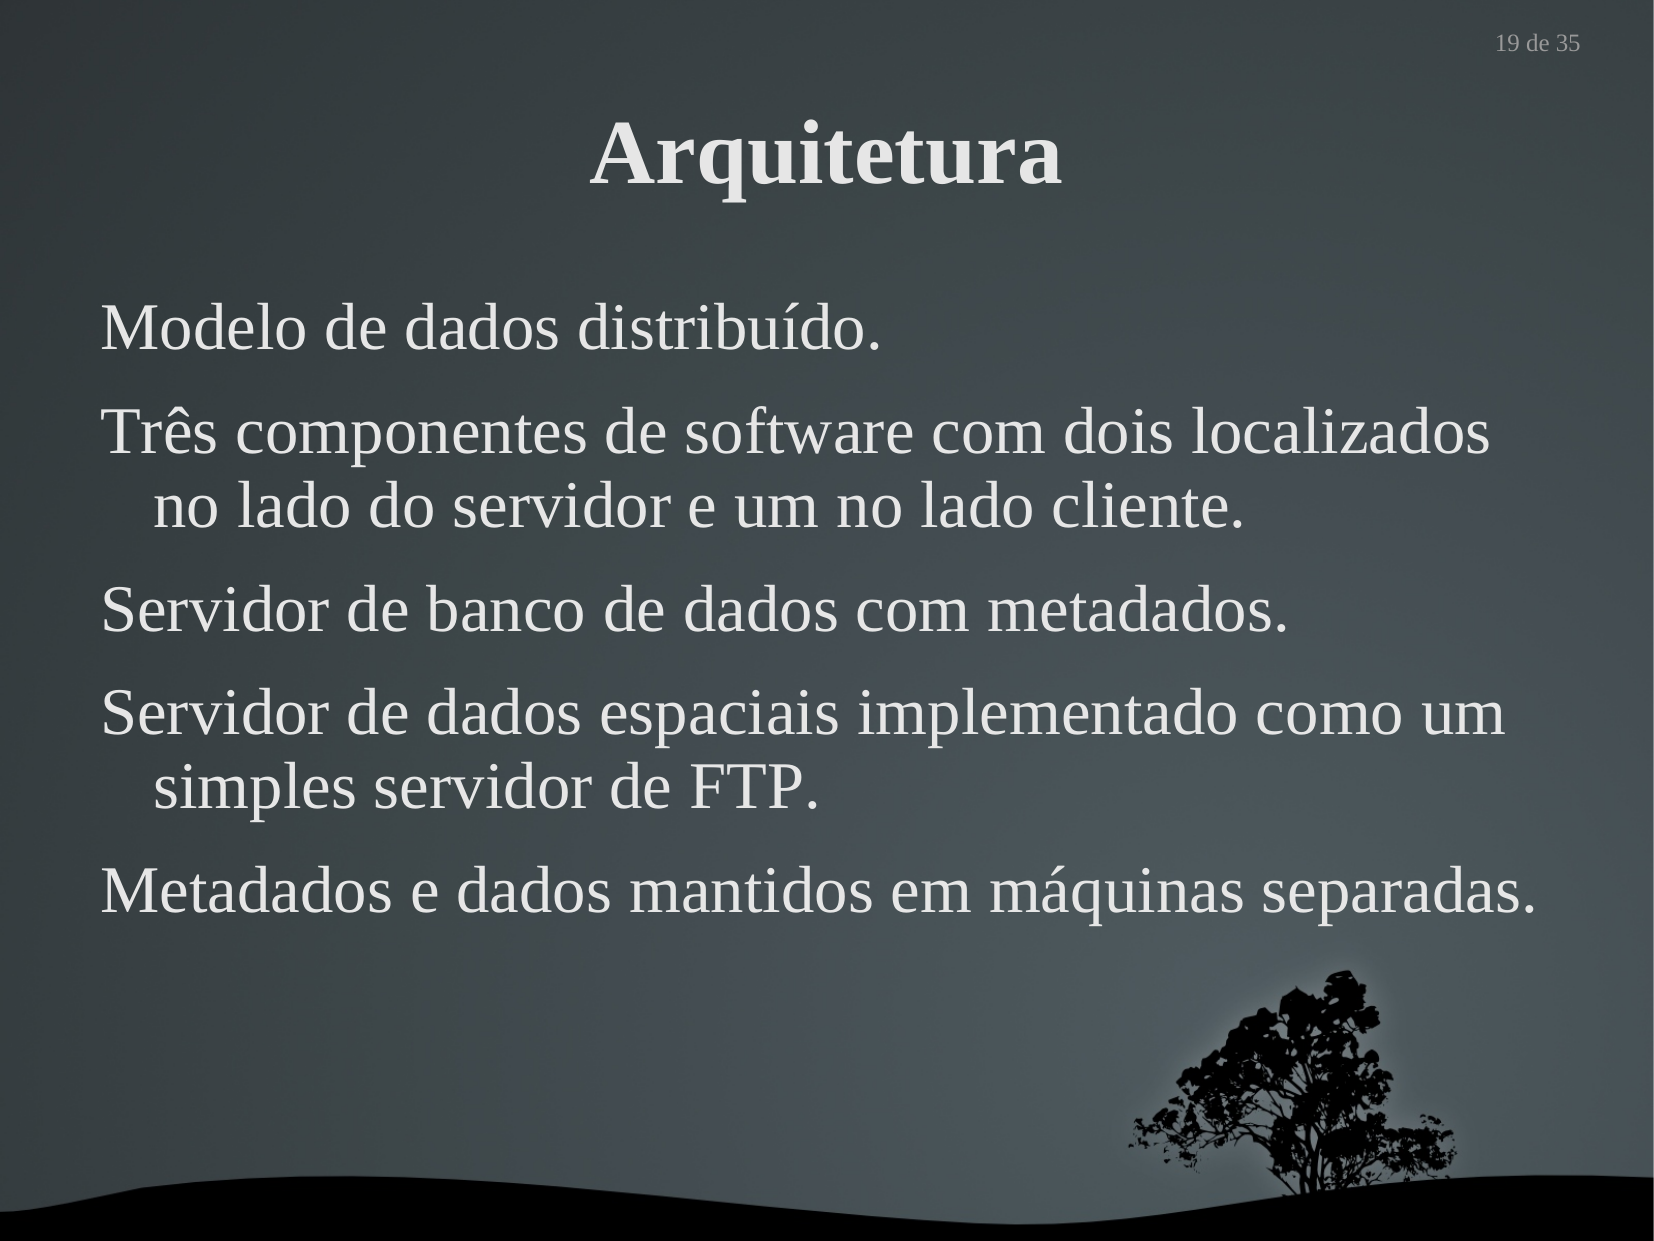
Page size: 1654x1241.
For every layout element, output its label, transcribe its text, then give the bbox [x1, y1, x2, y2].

list Modelo de dados distribuído. Três componentes de software com dois localizados no lado do servidor e um no lado cliente. Servidor de banco de dados com metadados. Servidor de dados espaciais implementado como um simples servidor de FTP. Metadados e dados mantidos em máquinas separadas. [82, 290, 1571, 1094]
title Arquitetura [82, 56, 1571, 250]
picture [0, 0, 1654, 1241]
